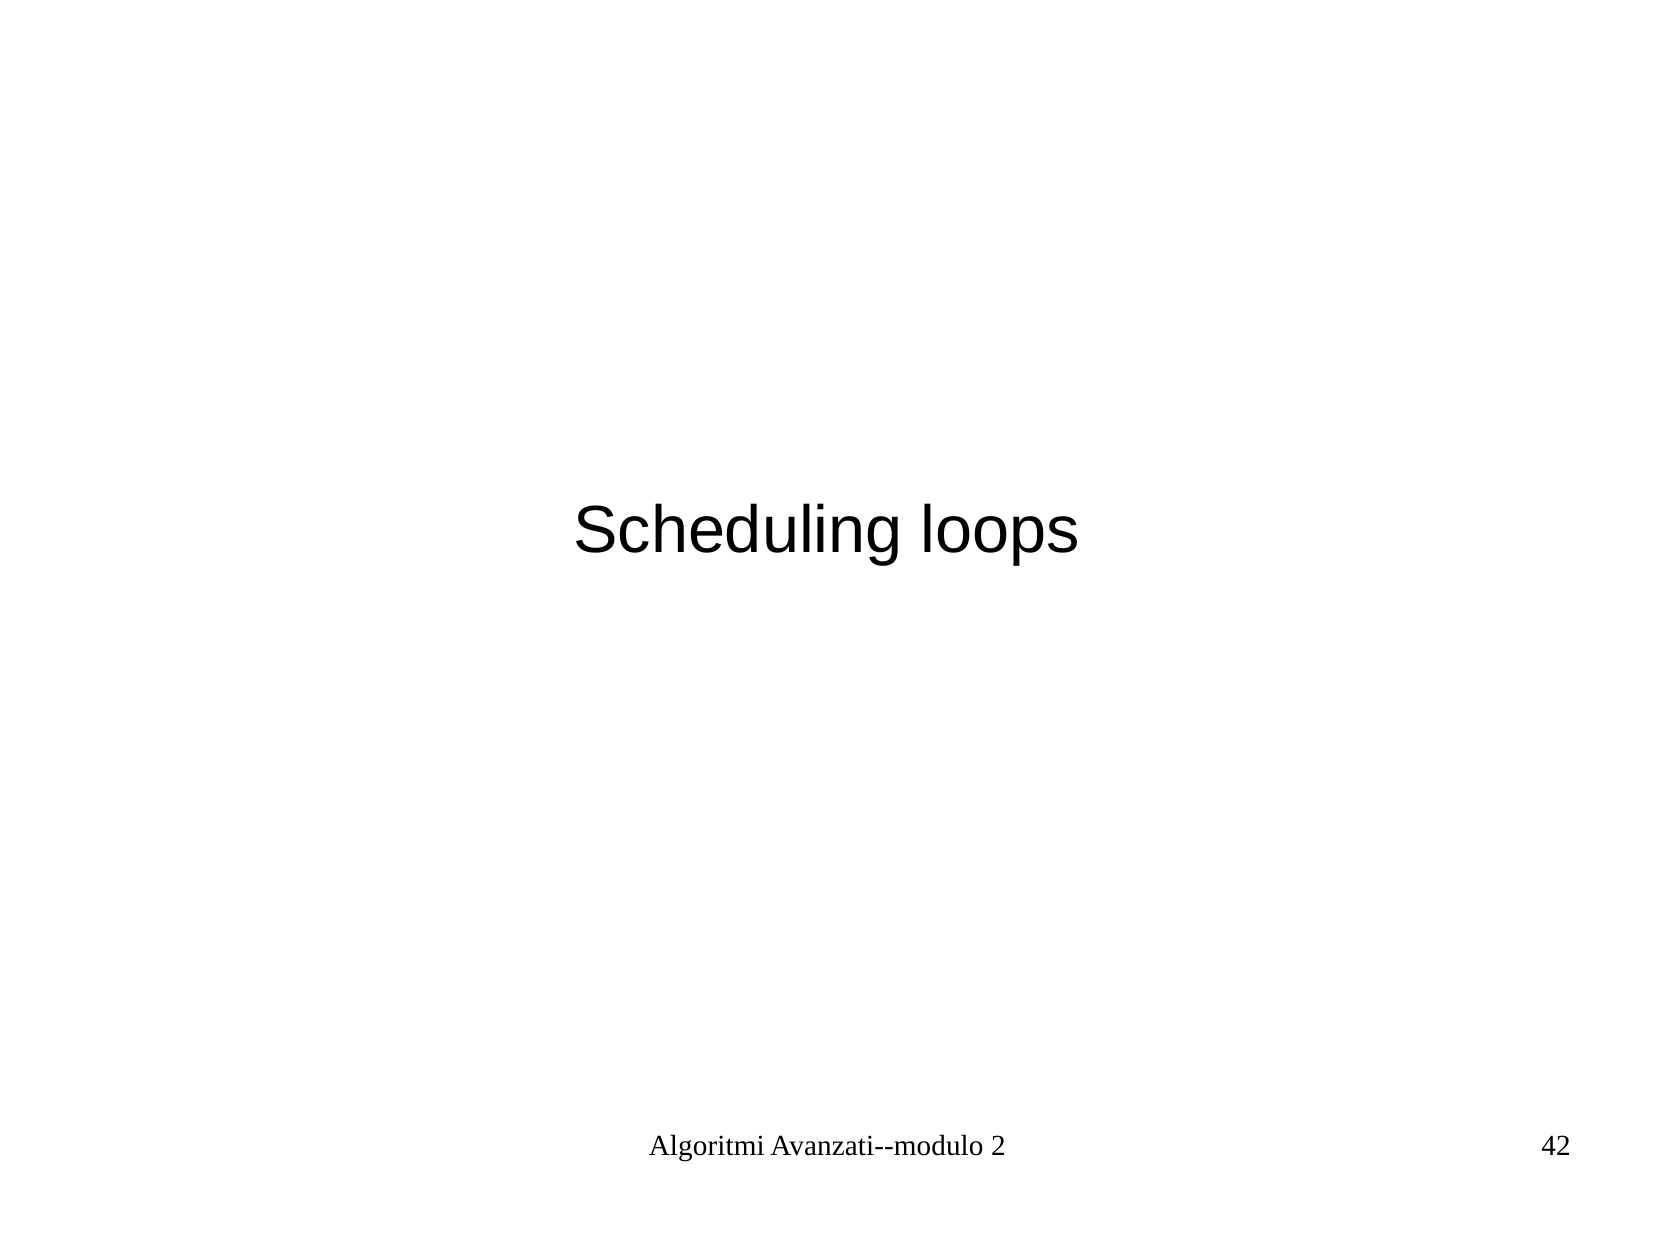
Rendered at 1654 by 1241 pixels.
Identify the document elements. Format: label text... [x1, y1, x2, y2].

subtitle Scheduling loops [82, 49, 1571, 1109]
